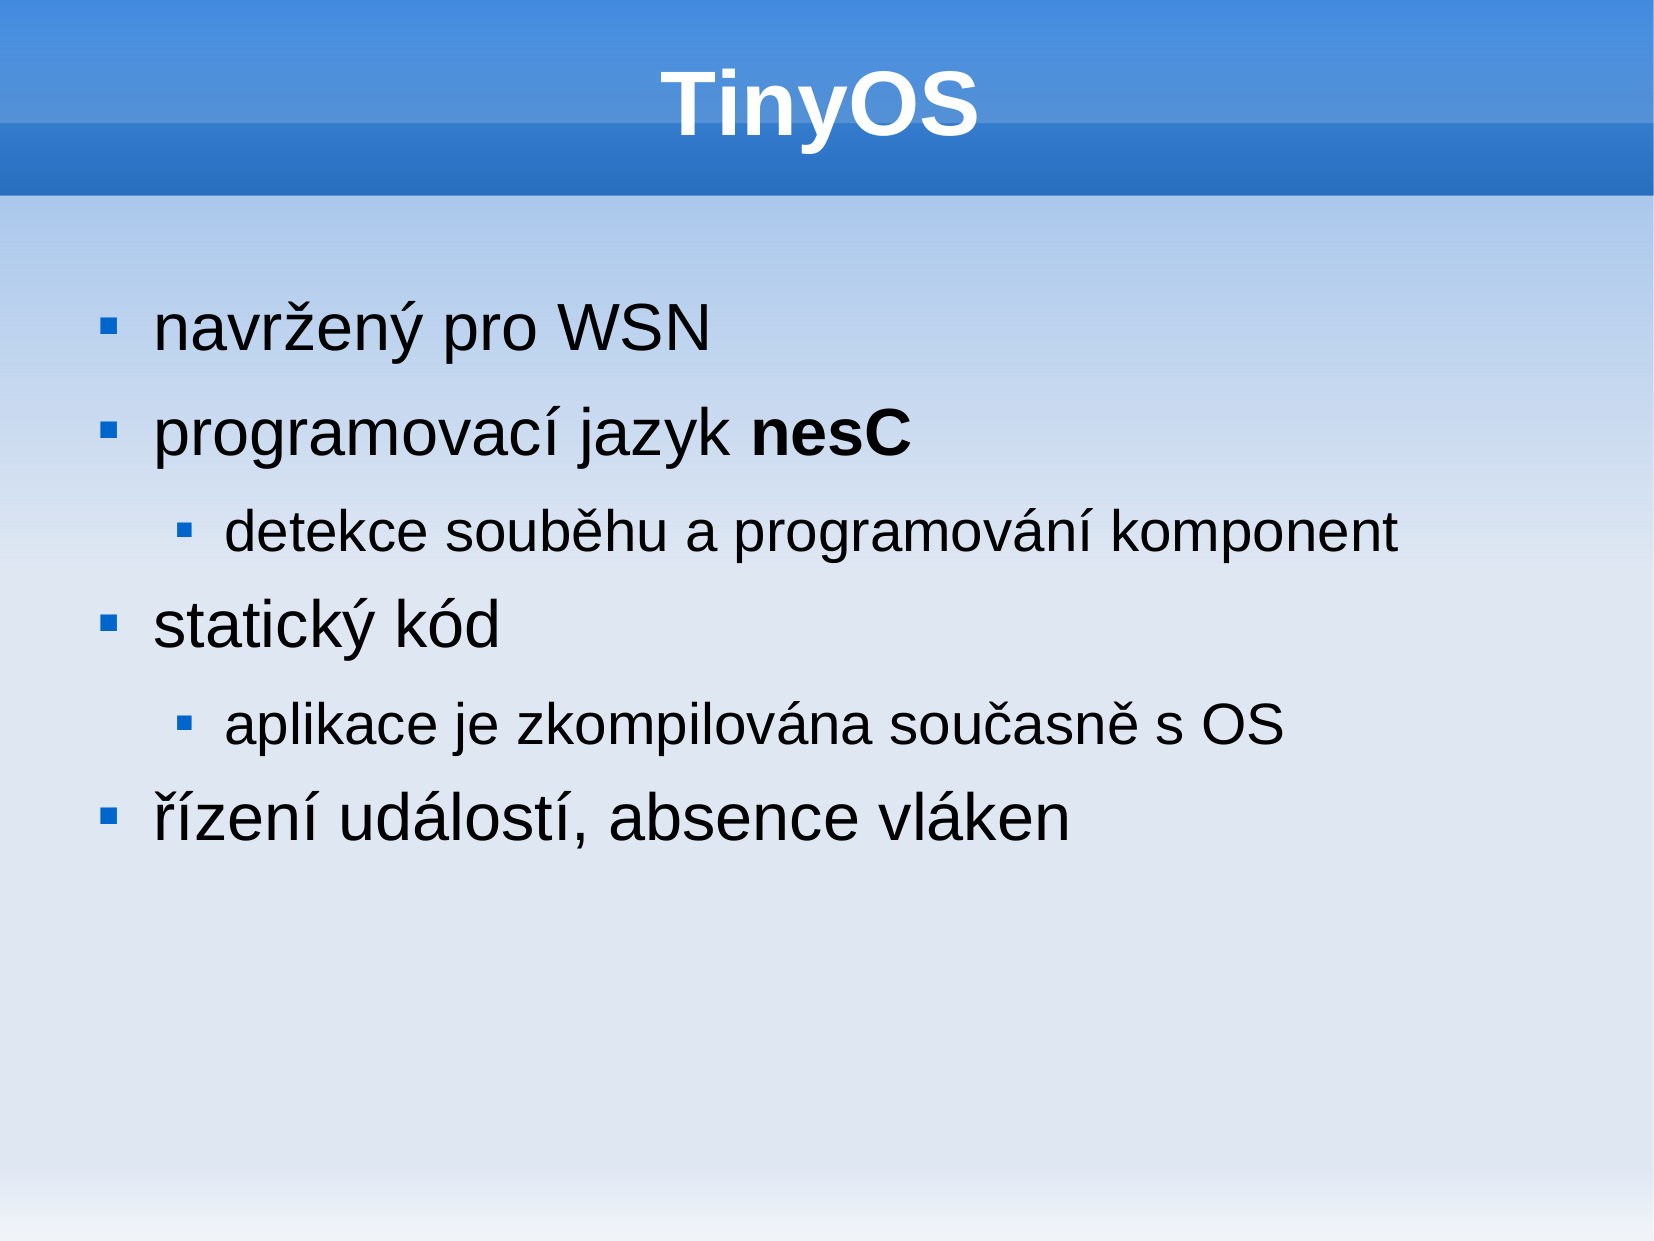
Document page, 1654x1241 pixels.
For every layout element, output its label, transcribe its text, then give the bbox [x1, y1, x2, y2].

picture [0, 0, 1654, 1241]
list navržený pro WSN programovací jazyk nesC detekce souběhu a programování komponent statický kód aplikace je zkompilována současně s OS řízení událostí, absence vláken [82, 290, 1571, 1109]
title TinyOS [76, 0, 1565, 208]
